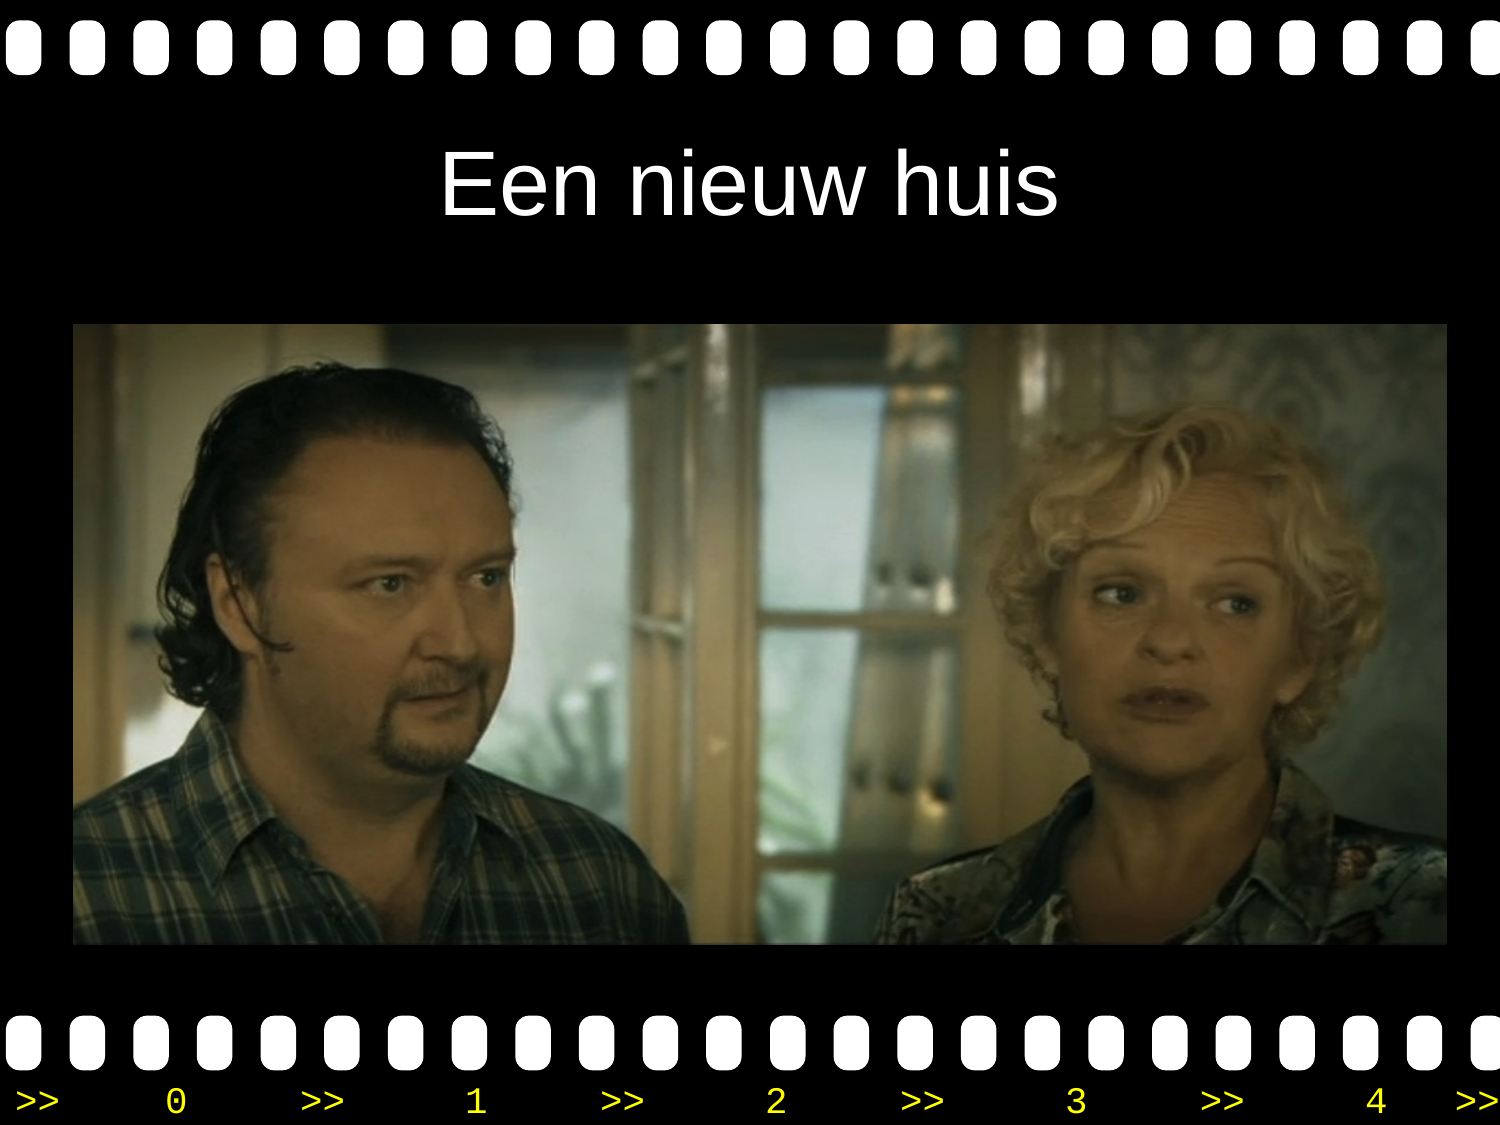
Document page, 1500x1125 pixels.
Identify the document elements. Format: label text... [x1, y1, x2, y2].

picture [73, 324, 1447, 945]
title Een nieuw huis [75, 97, 1426, 271]
